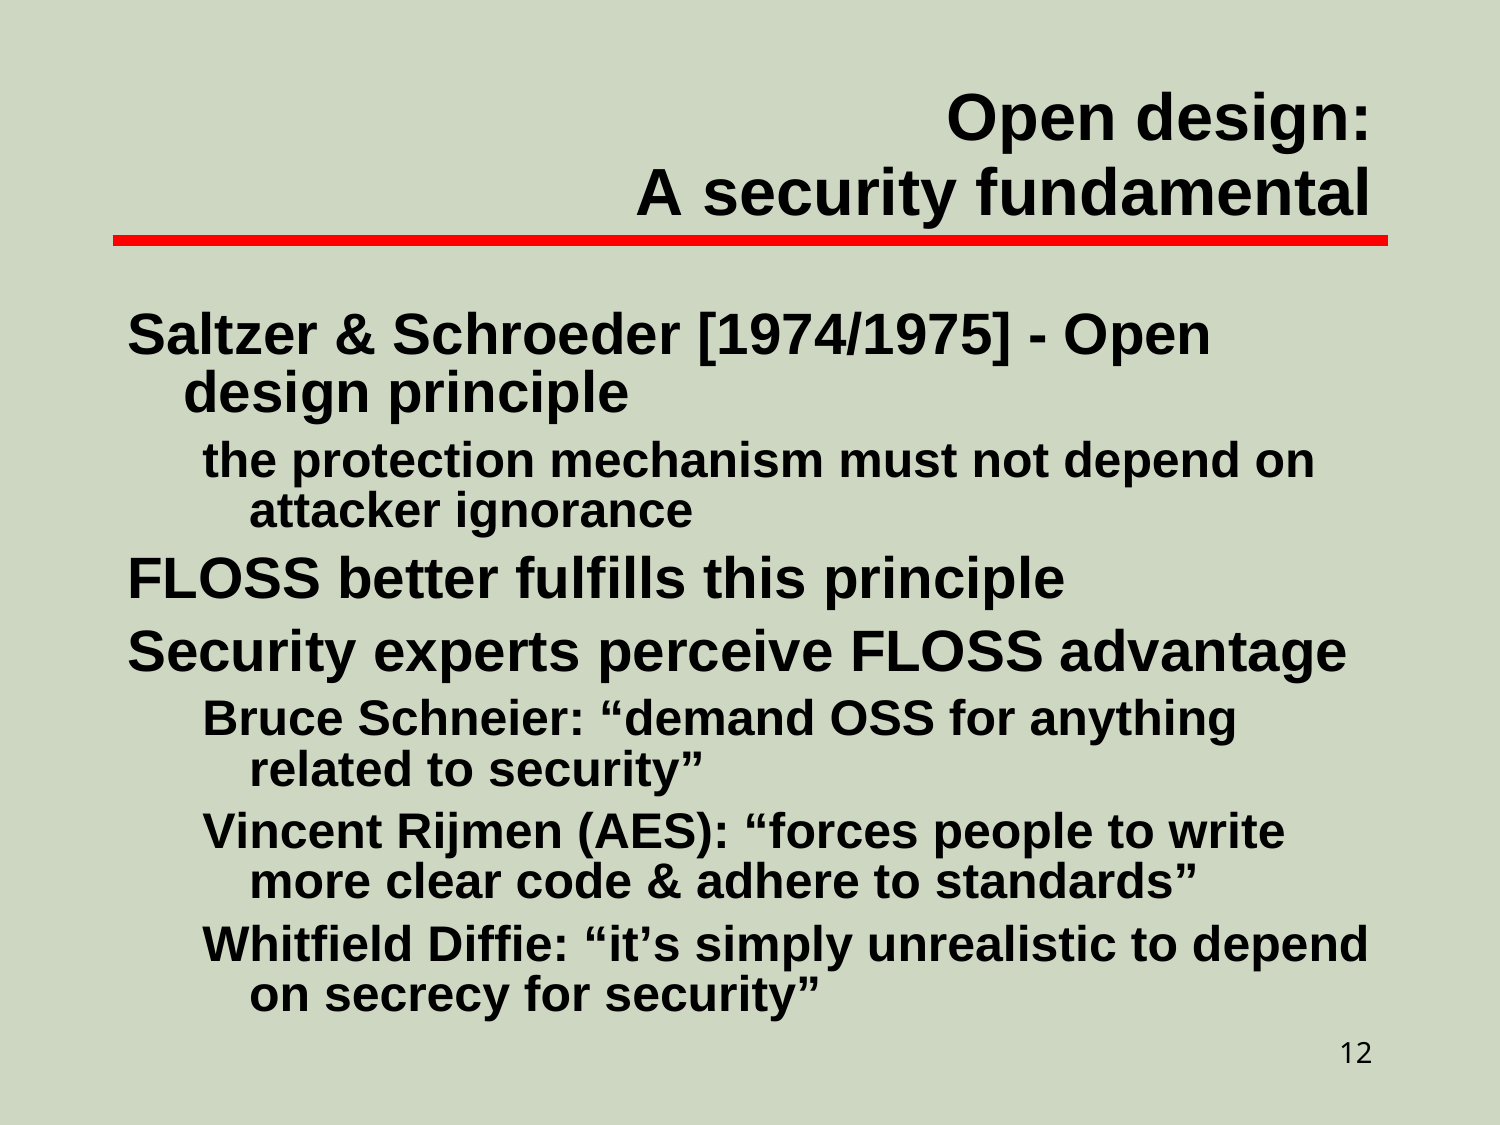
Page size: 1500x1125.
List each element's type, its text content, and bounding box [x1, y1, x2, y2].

title Open design: A security fundamental [337, 72, 1388, 238]
list Saltzer & Schroeder [1974/1975] - Open design principle the protection mechanism must not depend on attacker ignorance FLOSS better fulfills this principle Security experts perceive FLOSS advantage Bruce Schneier: “demand OSS for anything related to security” Vincent Rijmen (AES): “forces people to write more clear code & adhere to standards” Whitfield Diffie: “it’s simply unrealistic to depend on secrecy for security” [112, 299, 1388, 1095]
